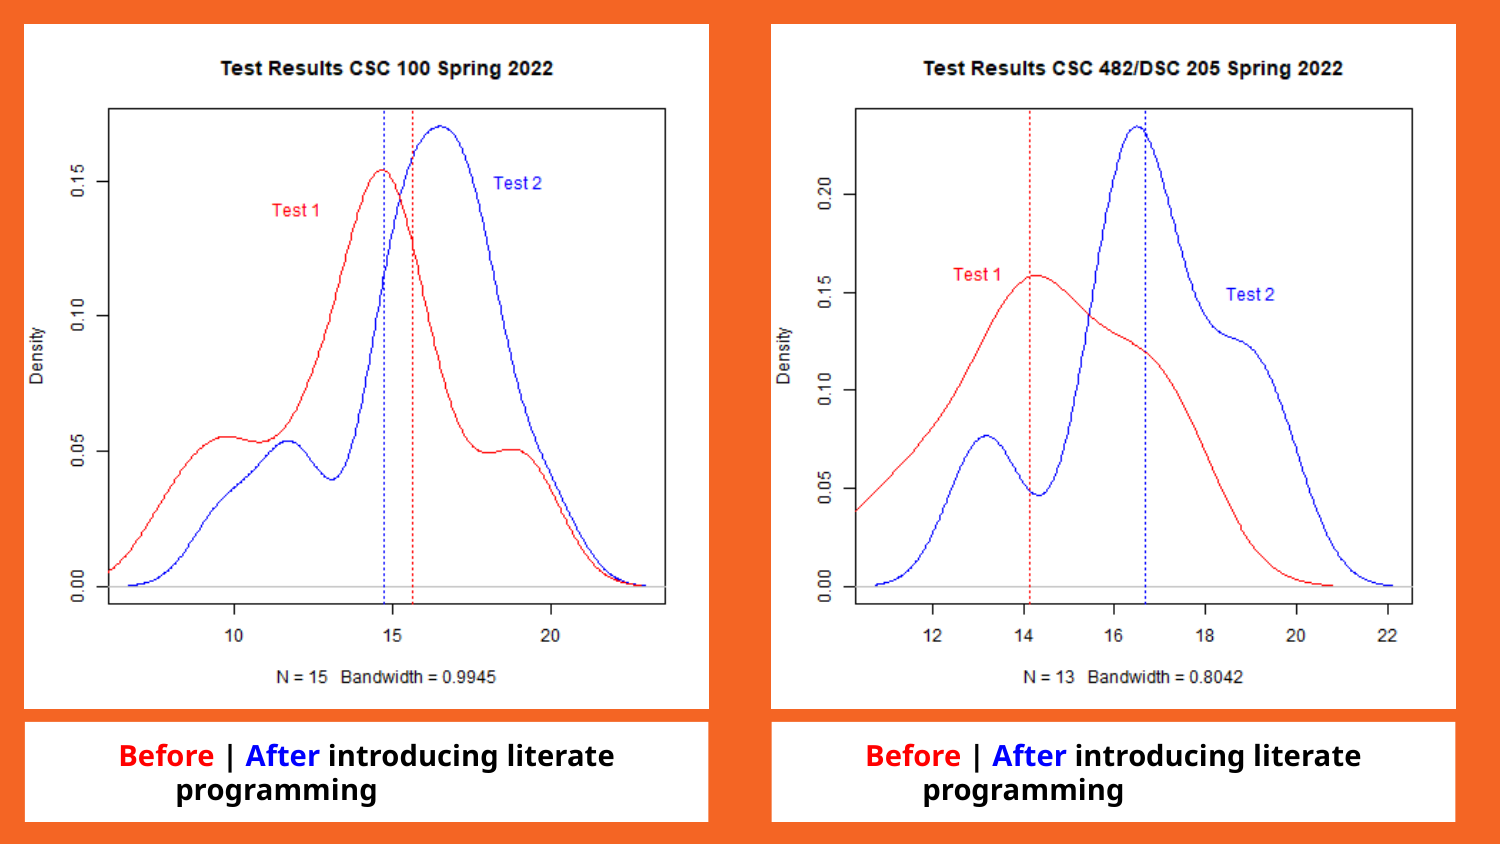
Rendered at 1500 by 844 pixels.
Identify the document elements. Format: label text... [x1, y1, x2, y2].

text_box Before | After introducing literate programming [771, 721, 1456, 822]
text_box Before | After introducing literate programming [24, 721, 709, 822]
picture [24, 24, 709, 709]
picture [771, 24, 1456, 709]
